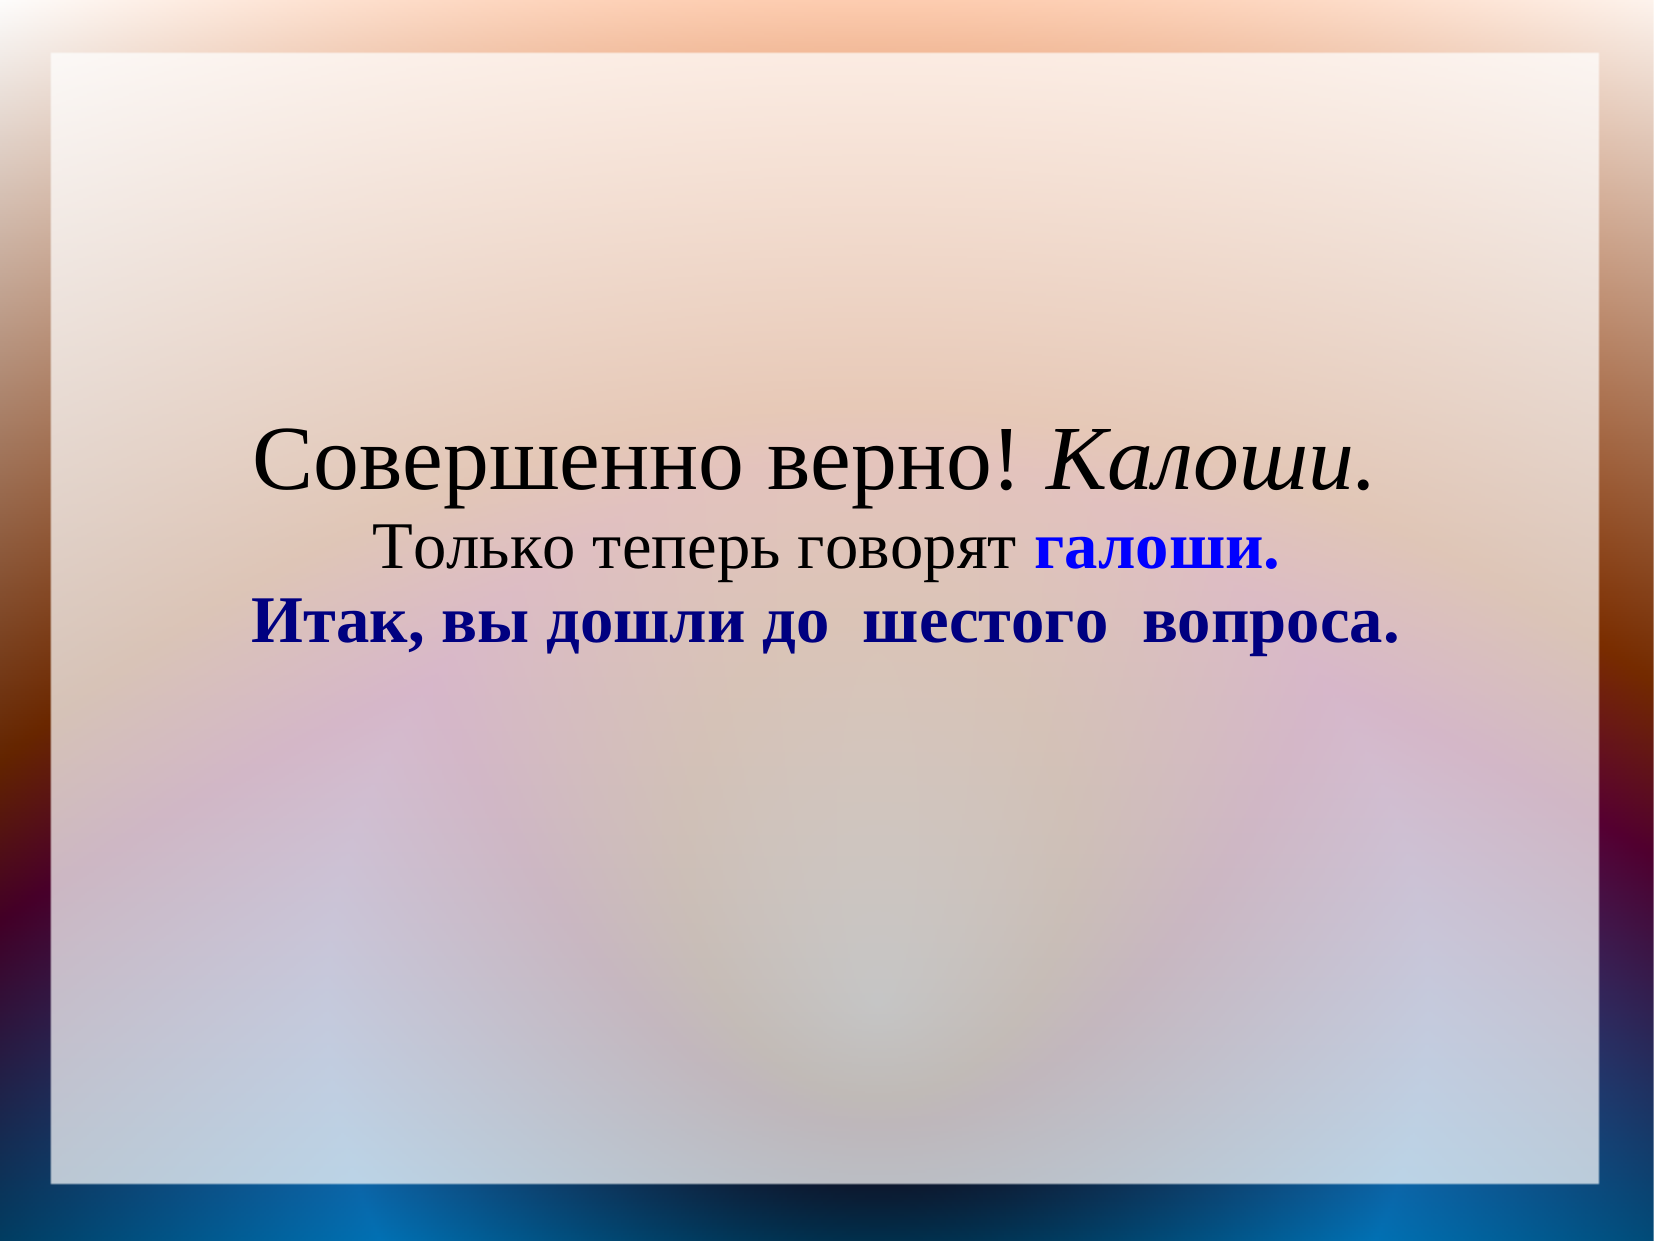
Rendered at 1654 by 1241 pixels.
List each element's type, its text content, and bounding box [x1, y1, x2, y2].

subtitle Совершенно верно! Калоши. Только теперь говорят галоши. Итак, вы дошли до шестого вопроса. [82, 55, 1571, 1010]
picture [0, 0, 1654, 1241]
